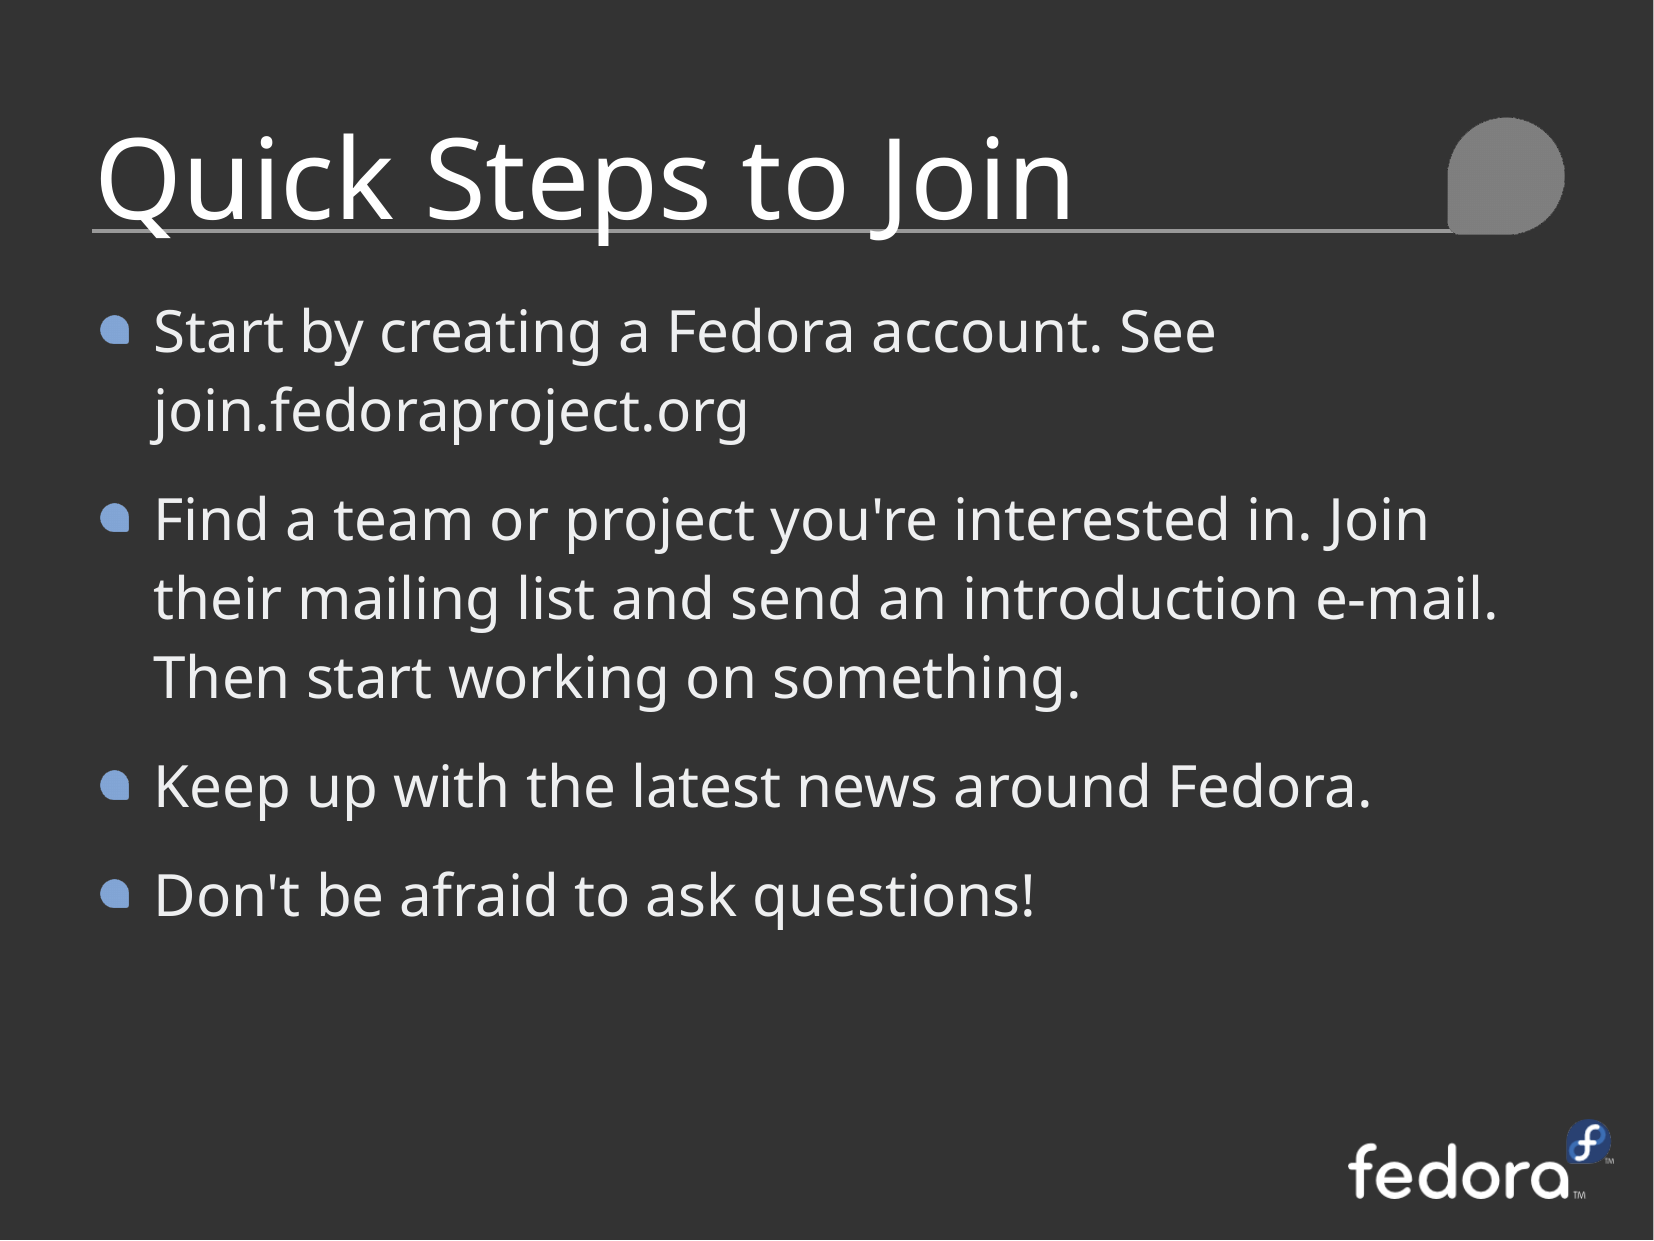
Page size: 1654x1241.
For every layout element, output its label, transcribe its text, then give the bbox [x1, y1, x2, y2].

picture [1348, 1119, 1614, 1199]
list Start by creating a Fedora account. See join.fedoraproject.org Find a team or project you're interested in. Join their mailing list and send an introduction e-mail. Then start working on something. Keep up with the latest news around Fedora. Don't be afraid to ask questions! [82, 290, 1571, 1094]
title Quick Steps to Join [94, 100, 1426, 251]
picture [1447, 117, 1565, 235]
